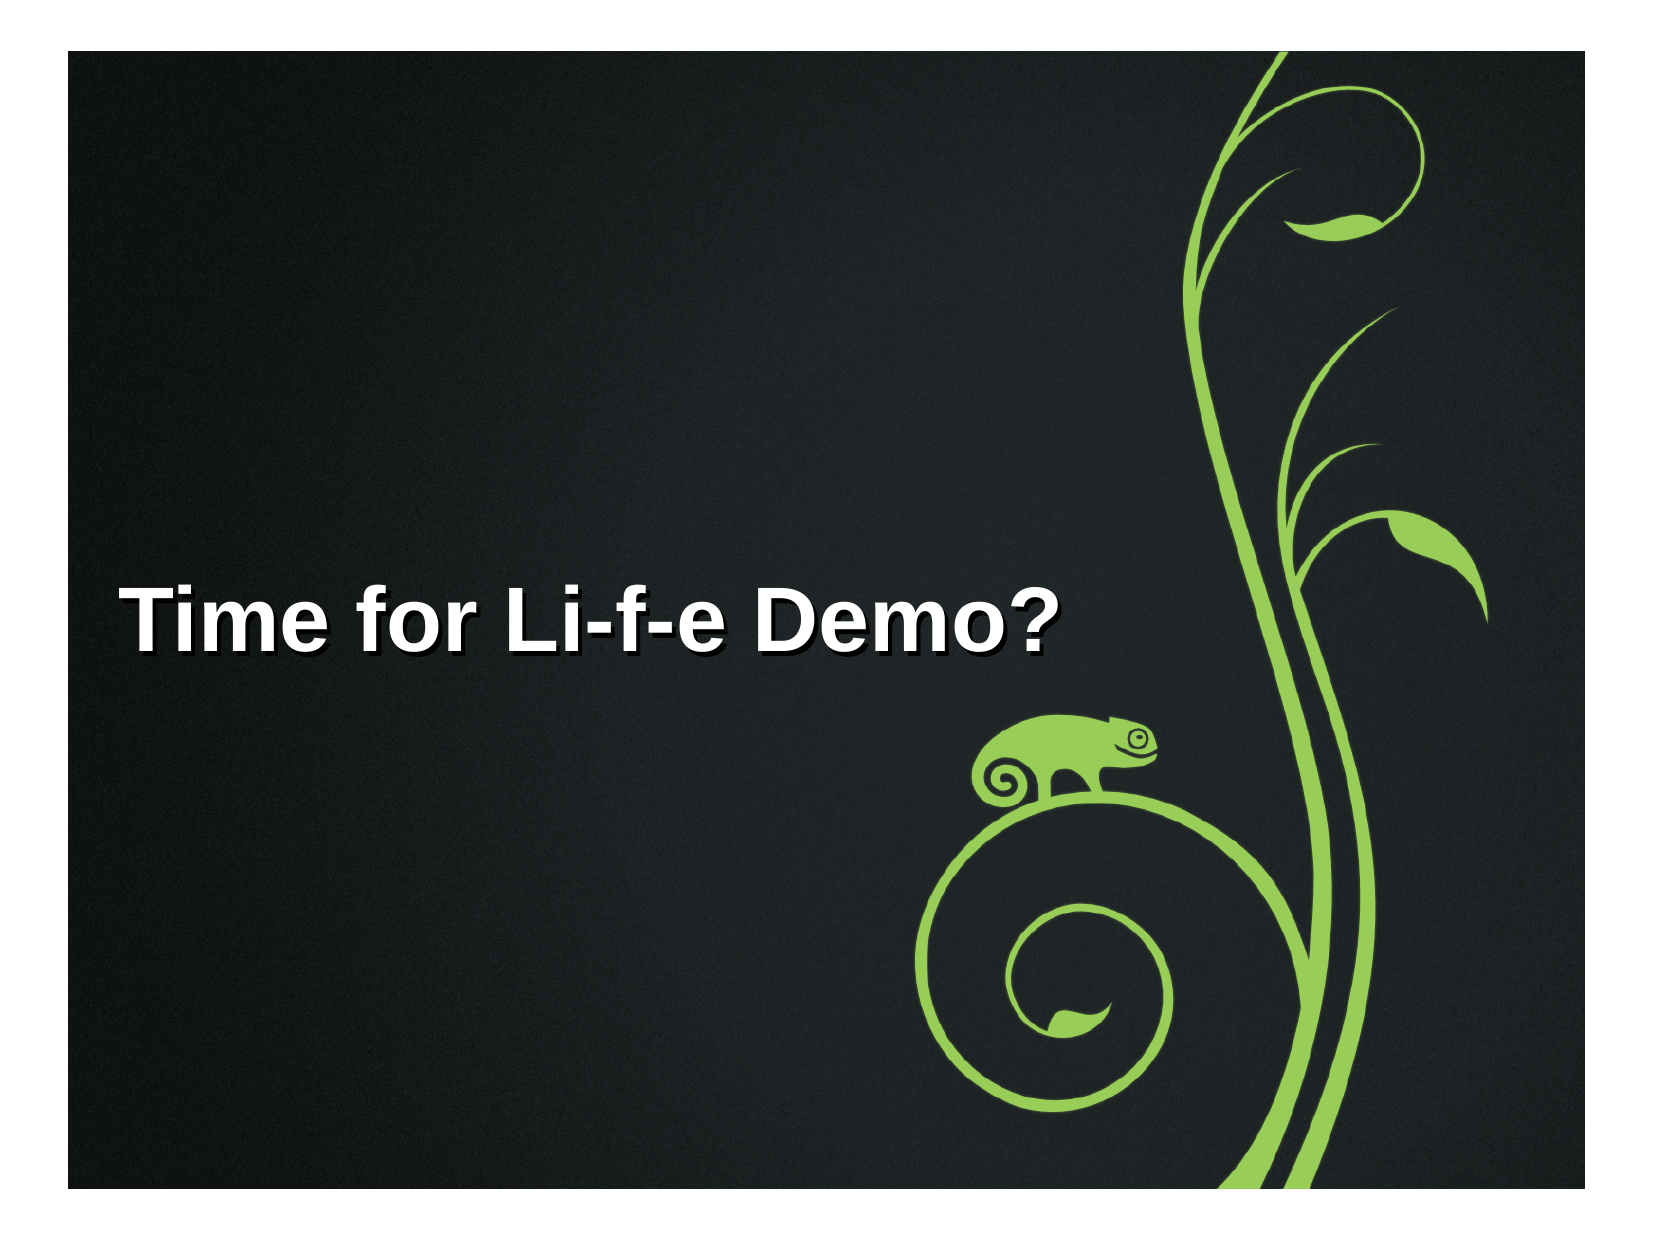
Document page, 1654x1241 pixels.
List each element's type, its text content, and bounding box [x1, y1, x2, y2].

title Time for Li-f-e Demo? [118, 457, 1197, 783]
picture [68, 51, 1585, 1189]
